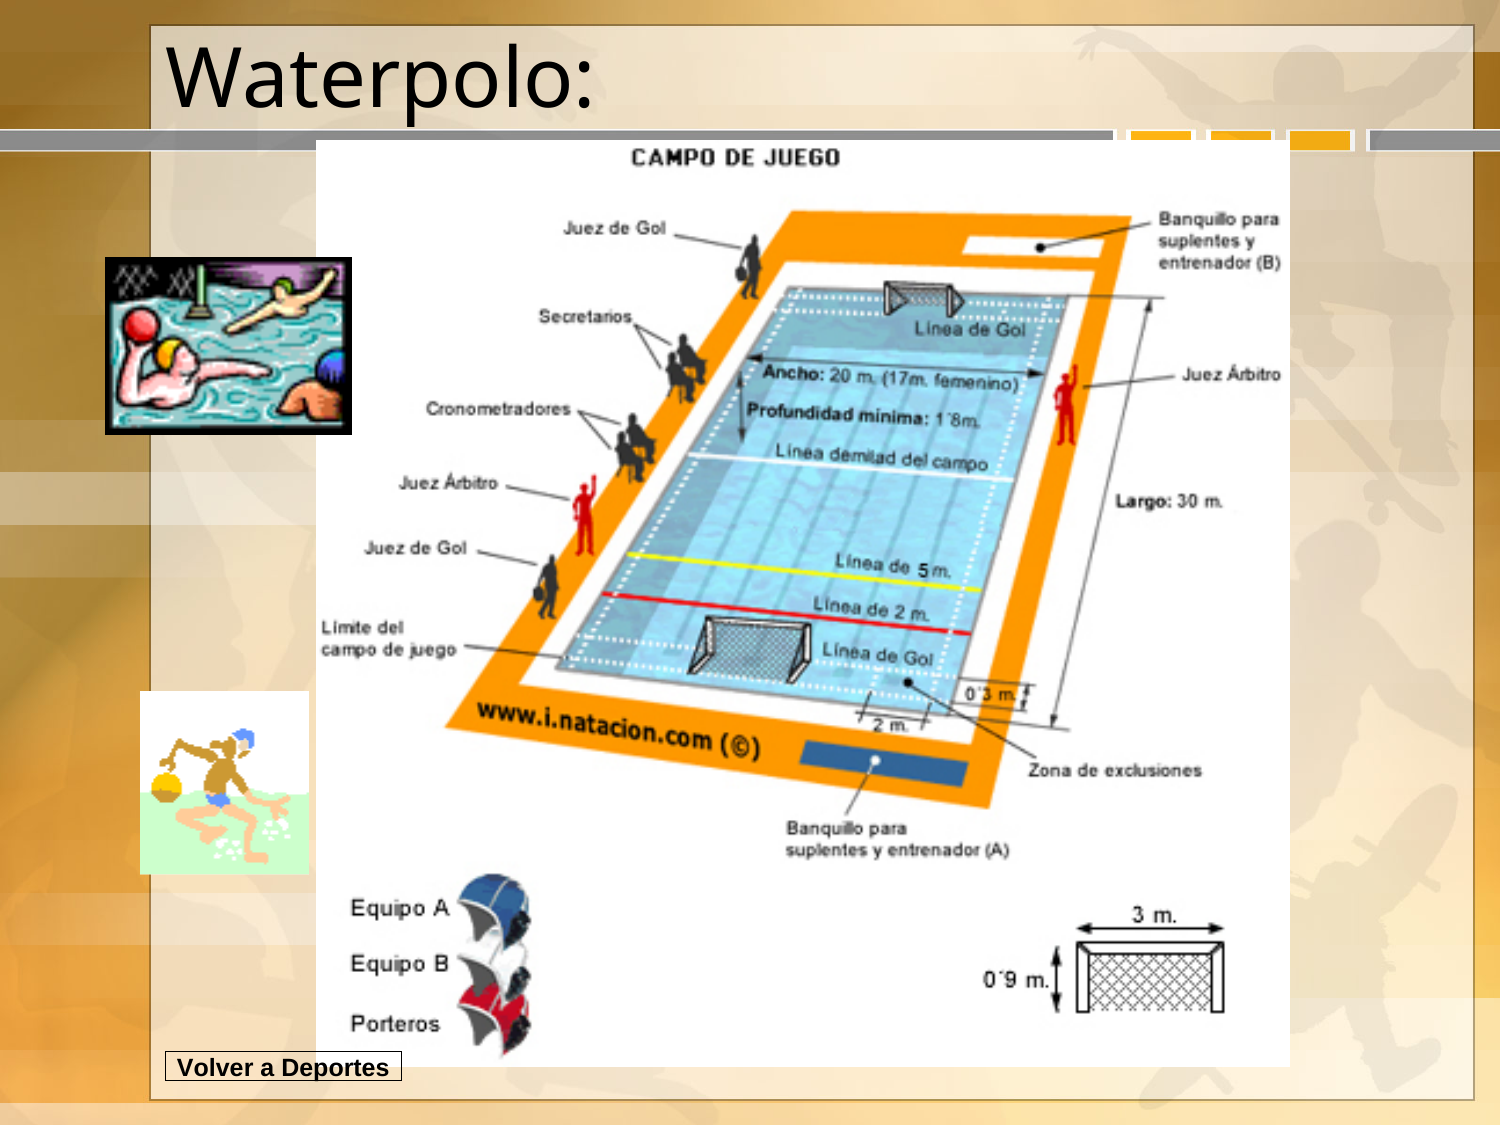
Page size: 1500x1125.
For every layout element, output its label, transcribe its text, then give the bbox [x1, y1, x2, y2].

picture [0, 0, 1500, 1125]
title Waterpolo: [149, 0, 1463, 151]
text_box Volver a Deportes [165, 1051, 402, 1081]
